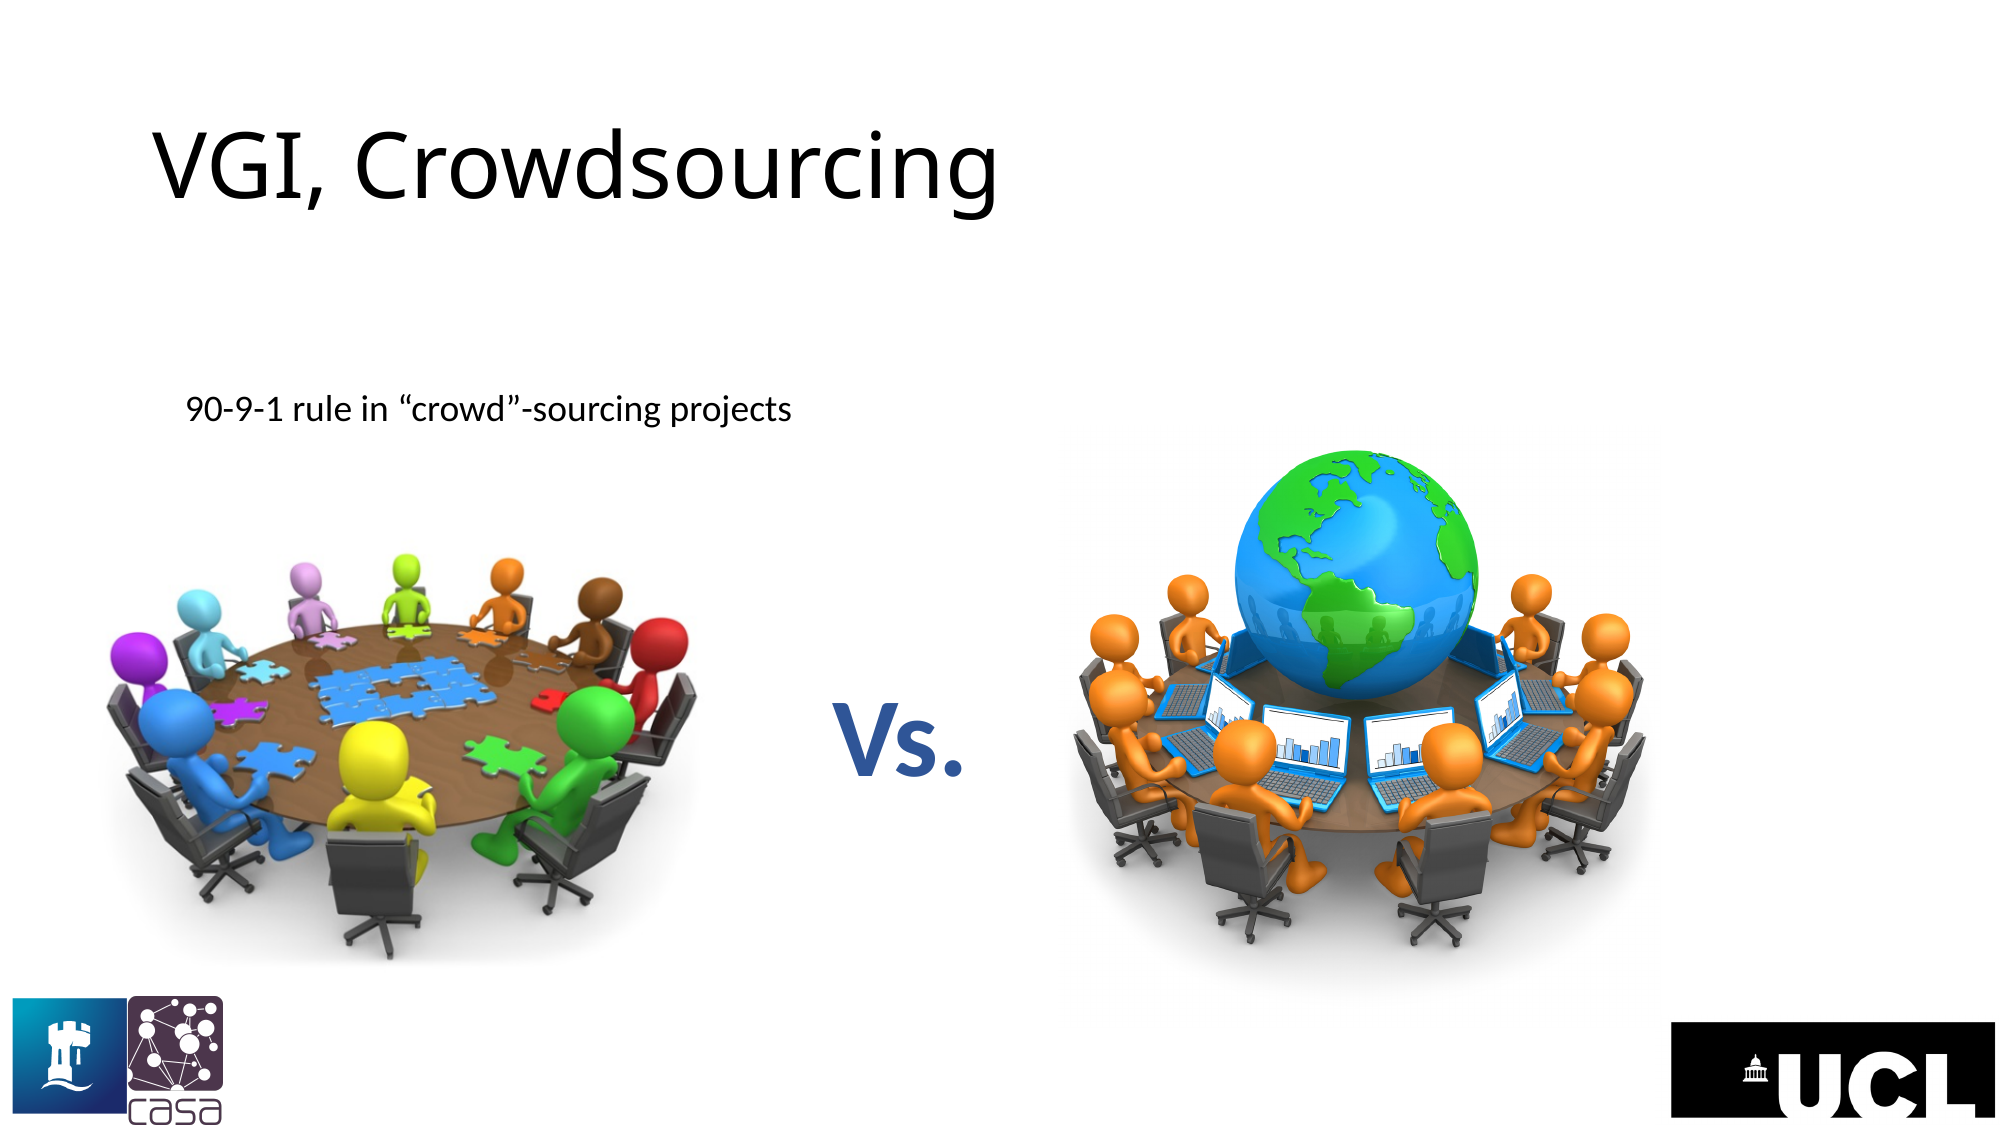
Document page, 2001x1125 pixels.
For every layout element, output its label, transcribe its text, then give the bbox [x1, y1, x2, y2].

text_box Vs. [817, 656, 1152, 809]
picture [91, 508, 712, 973]
title VGI, Crowdsourcing [137, 59, 1863, 278]
text_box 90-9-1 rule in “crowd”-sourcing projects [169, 376, 839, 437]
picture [1058, 425, 1661, 1028]
